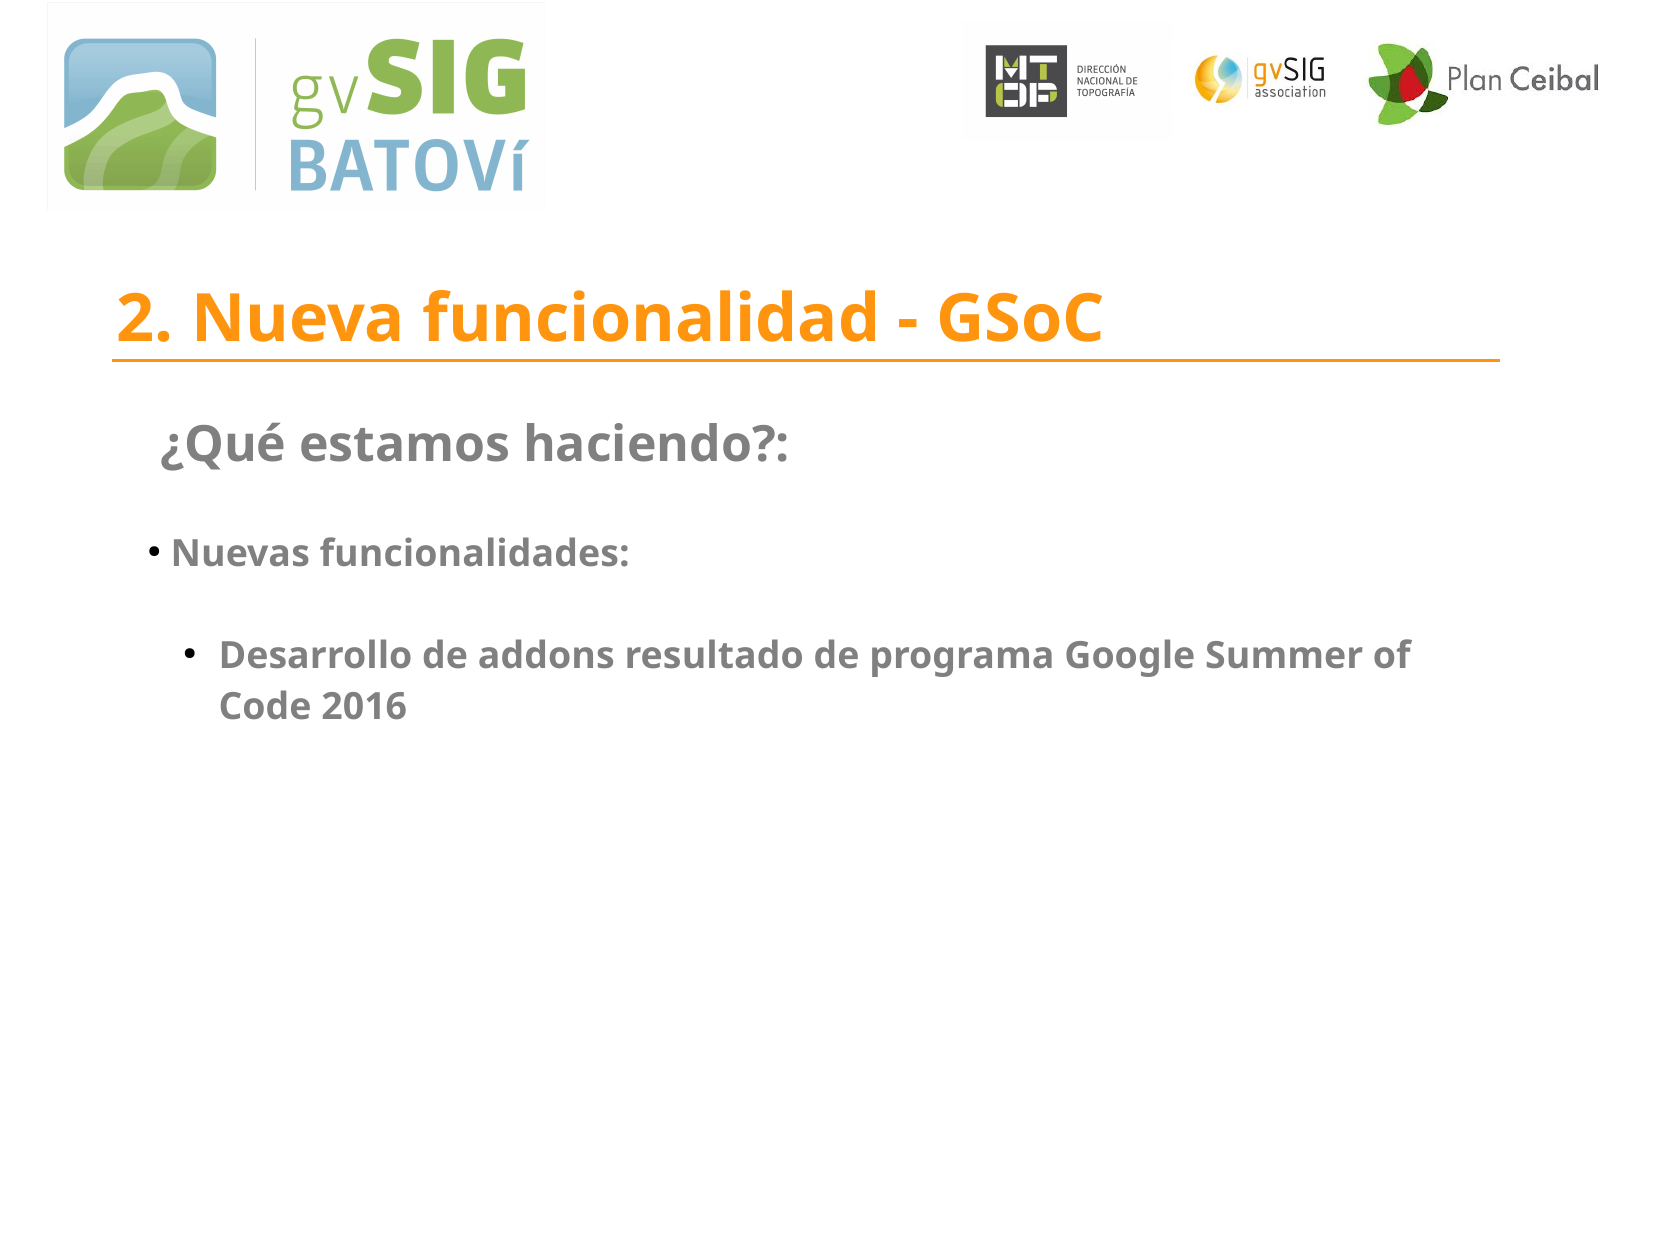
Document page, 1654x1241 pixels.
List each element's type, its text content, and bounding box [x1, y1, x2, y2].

title 2. Nueva funcionalidad - GSoC [116, 274, 1605, 356]
picture [962, 21, 1342, 141]
picture [1343, 23, 1626, 142]
list ¿Qué estamos haciendo?: Nuevas funcionalidades: Desarrollo de addons resultado de programa Google Summer of Code 2016 [147, 407, 1477, 697]
